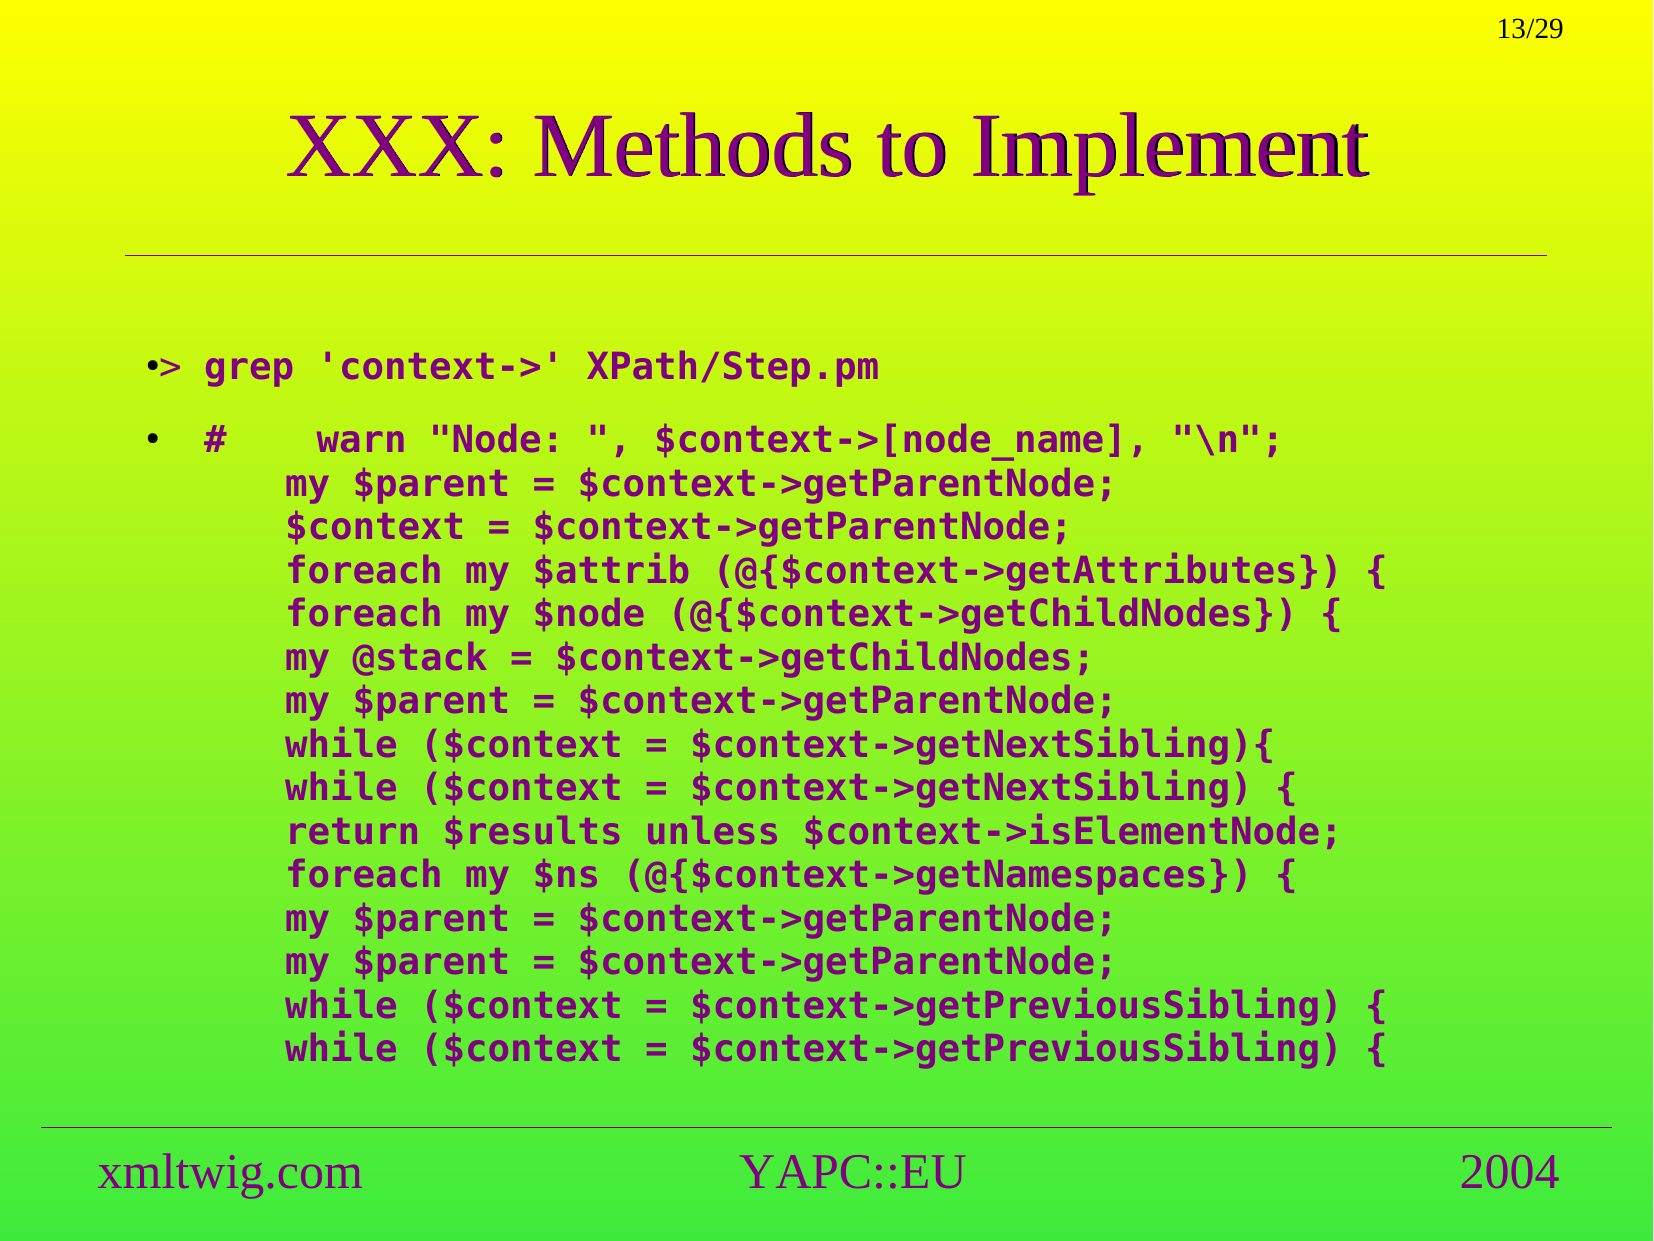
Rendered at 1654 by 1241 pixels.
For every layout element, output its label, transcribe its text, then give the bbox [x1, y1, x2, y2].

list > grep 'context->' XPath/Step.pm # warn "Node: ", $context->[node_name], "\n"; my $parent = $context->getParentNode; $context = $context->getParentNode; foreach my $attrib (@{$context->getAttributes}) { foreach my $node (@{$context->getChildNodes}) { my @stack = $context->getChildNodes; my $parent = $context->getParentNode; while ($context = $context->getNextSibling){ while ($context = $context->getNextSibling) { return $results unless $context->isElementNode; foreach my $ns (@{$context->getNamespaces}) { my $parent = $context->getParentNode; my $parent = $context->getParentNode; while ($context = $context->getPreviousSibling) { while ($context = $context->getPreviousSibling) { [121, 344, 1533, 1075]
title XXX: Methods to Implement [121, 66, 1533, 225]
